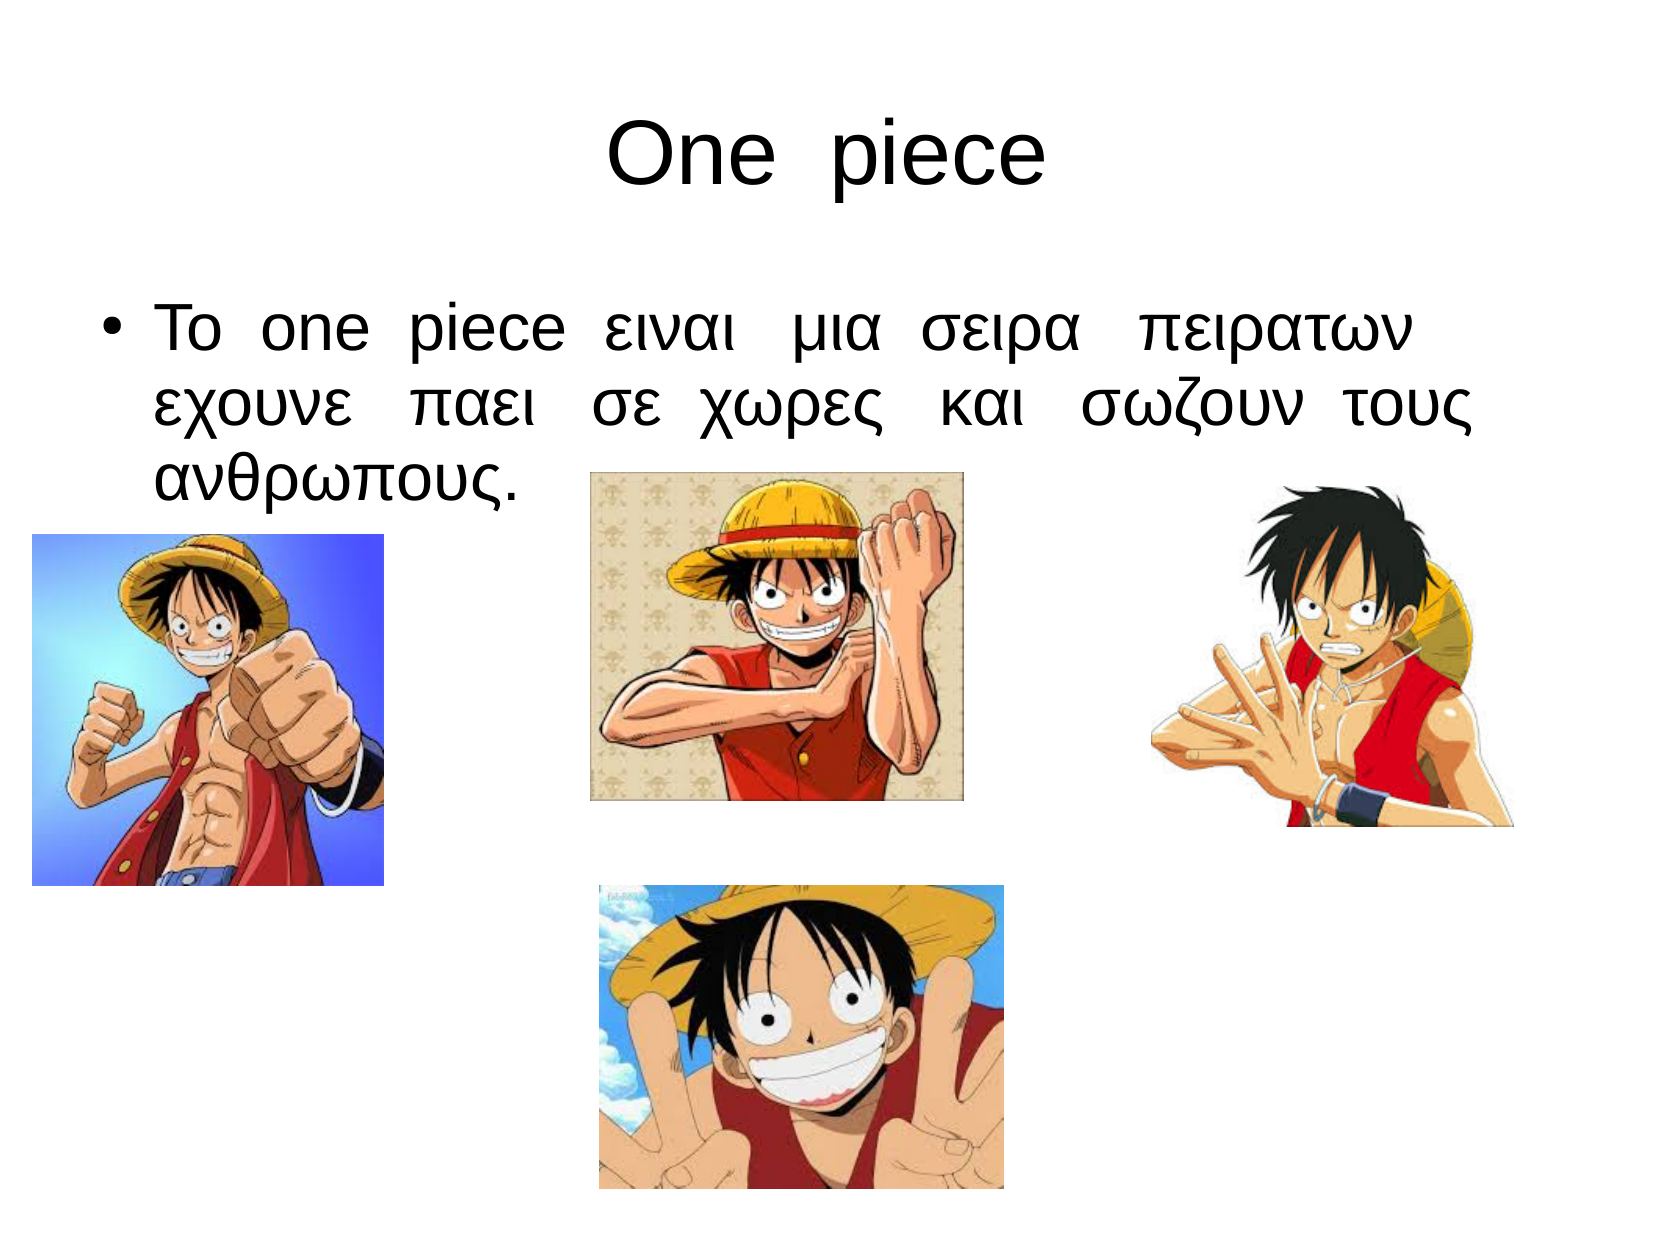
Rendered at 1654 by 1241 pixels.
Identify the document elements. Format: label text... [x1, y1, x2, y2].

list Το one piece ειναι μια σειρα πειρατων εχουνε παει σε χωρες και σωζουν τους ανθρωπους. [82, 290, 1571, 1109]
picture [590, 472, 964, 801]
picture [1151, 486, 1514, 827]
picture [599, 885, 1004, 1189]
picture [32, 534, 384, 886]
title One piece [82, 49, 1571, 257]
